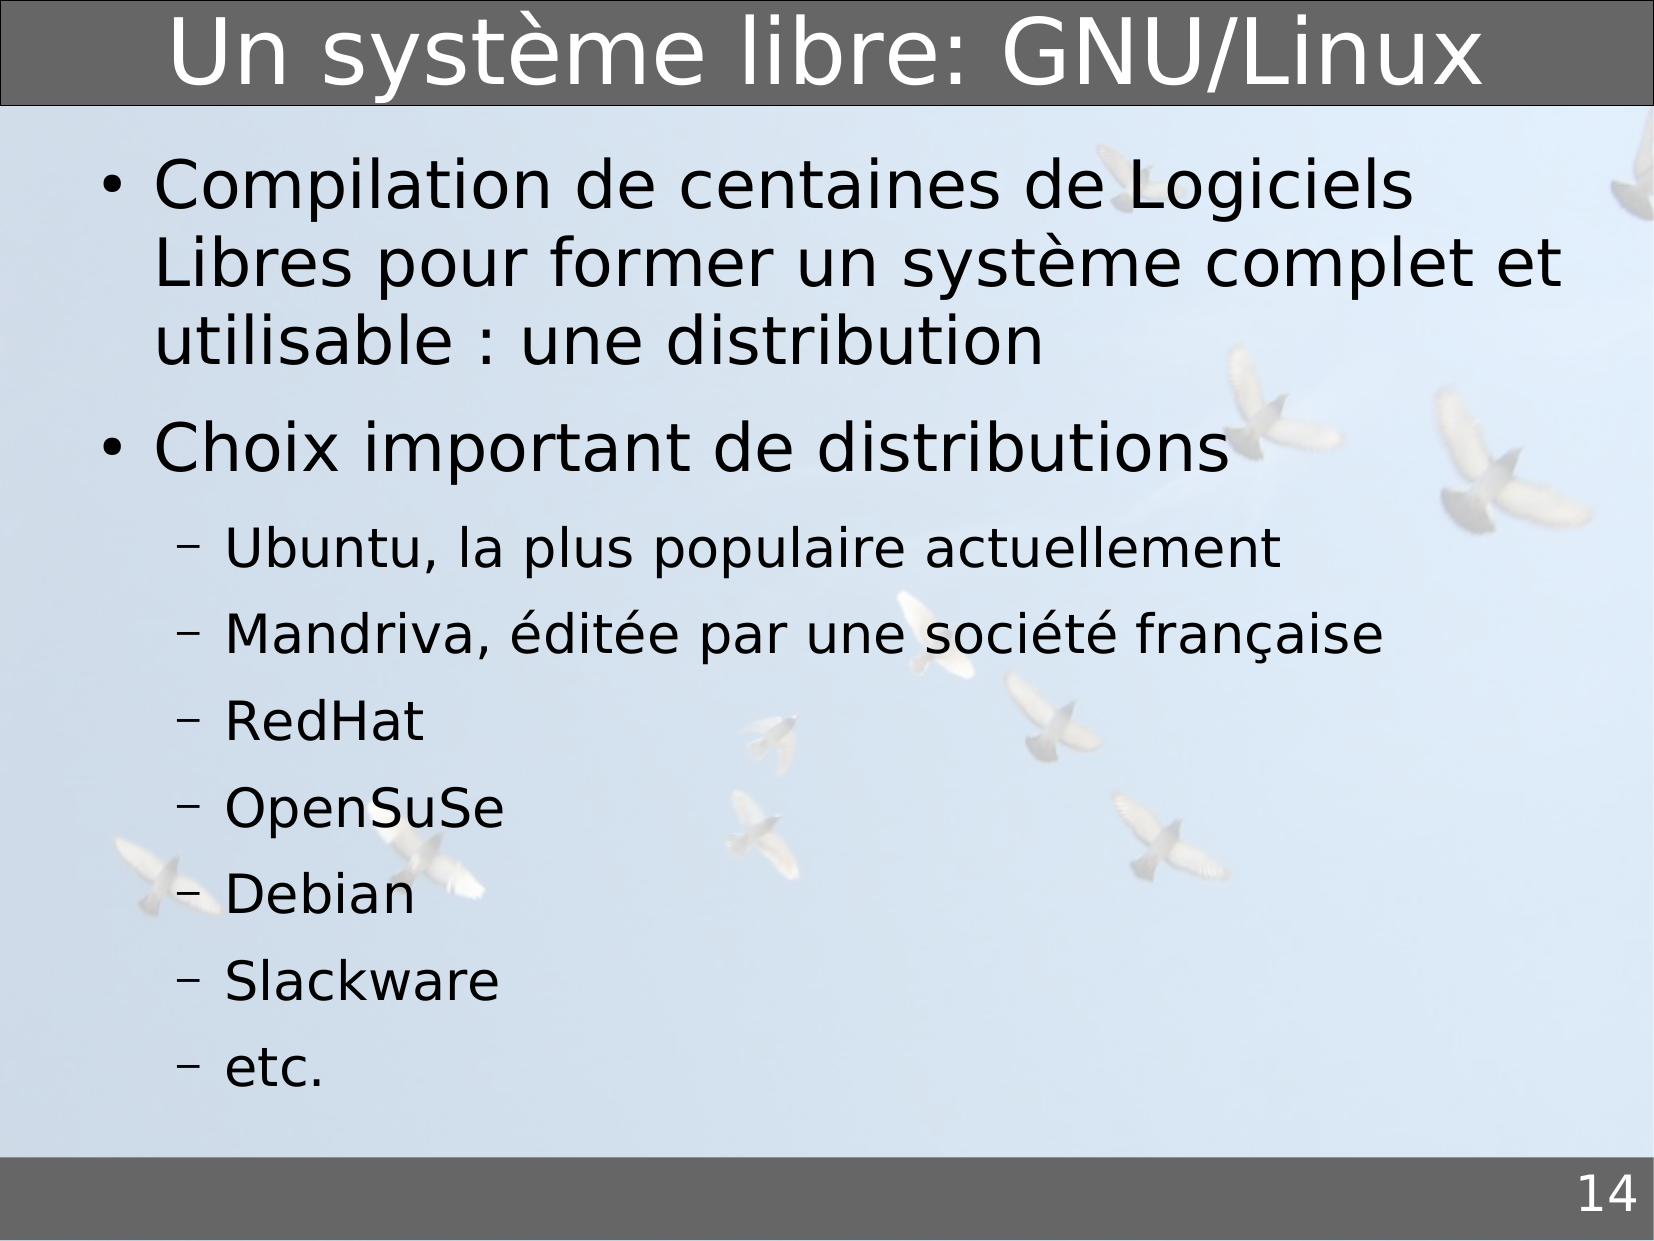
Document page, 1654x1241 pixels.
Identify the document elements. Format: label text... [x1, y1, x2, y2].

list Compilation de centaines de Logiciels Libres pour former un système complet et utilisable : une distribution Choix important de distributions Ubuntu, la plus populaire actuellement Mandriva, éditée par une société française RedHat OpenSuSe Debian Slackware etc. [82, 146, 1571, 1100]
title Un système libre: GNU/Linux [0, 0, 1654, 107]
